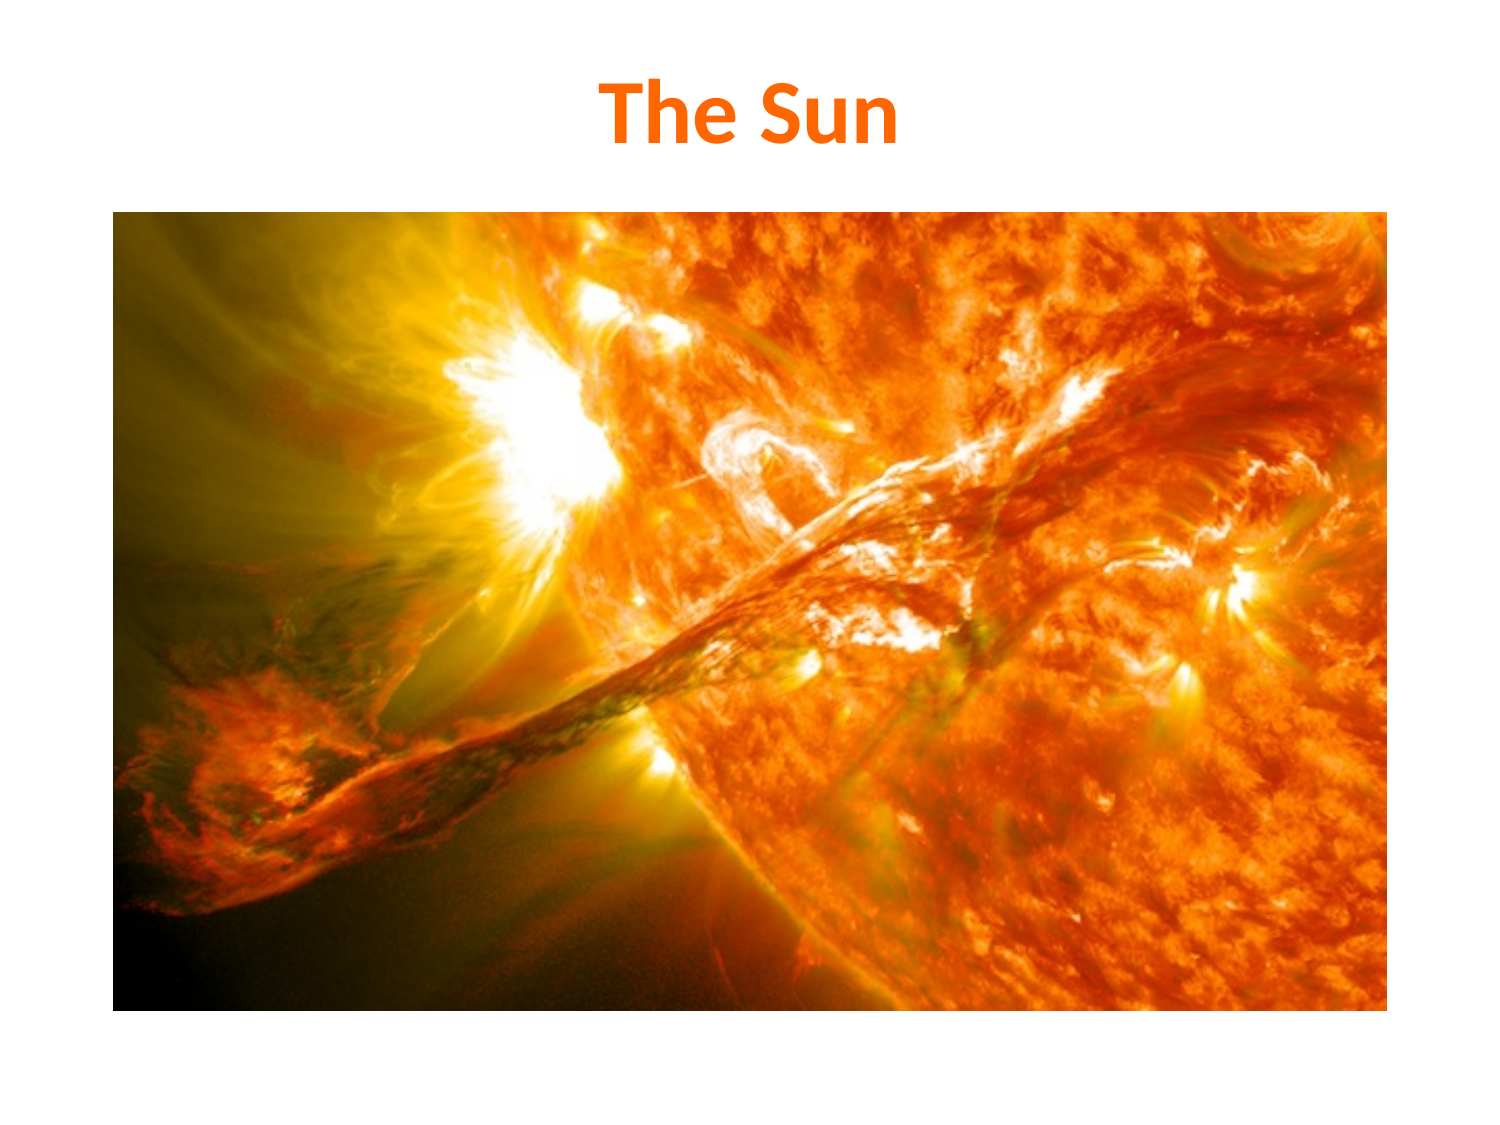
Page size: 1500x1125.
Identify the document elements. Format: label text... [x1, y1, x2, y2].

title The Sun [75, 25, 1425, 188]
picture [113, 212, 1387, 1011]
